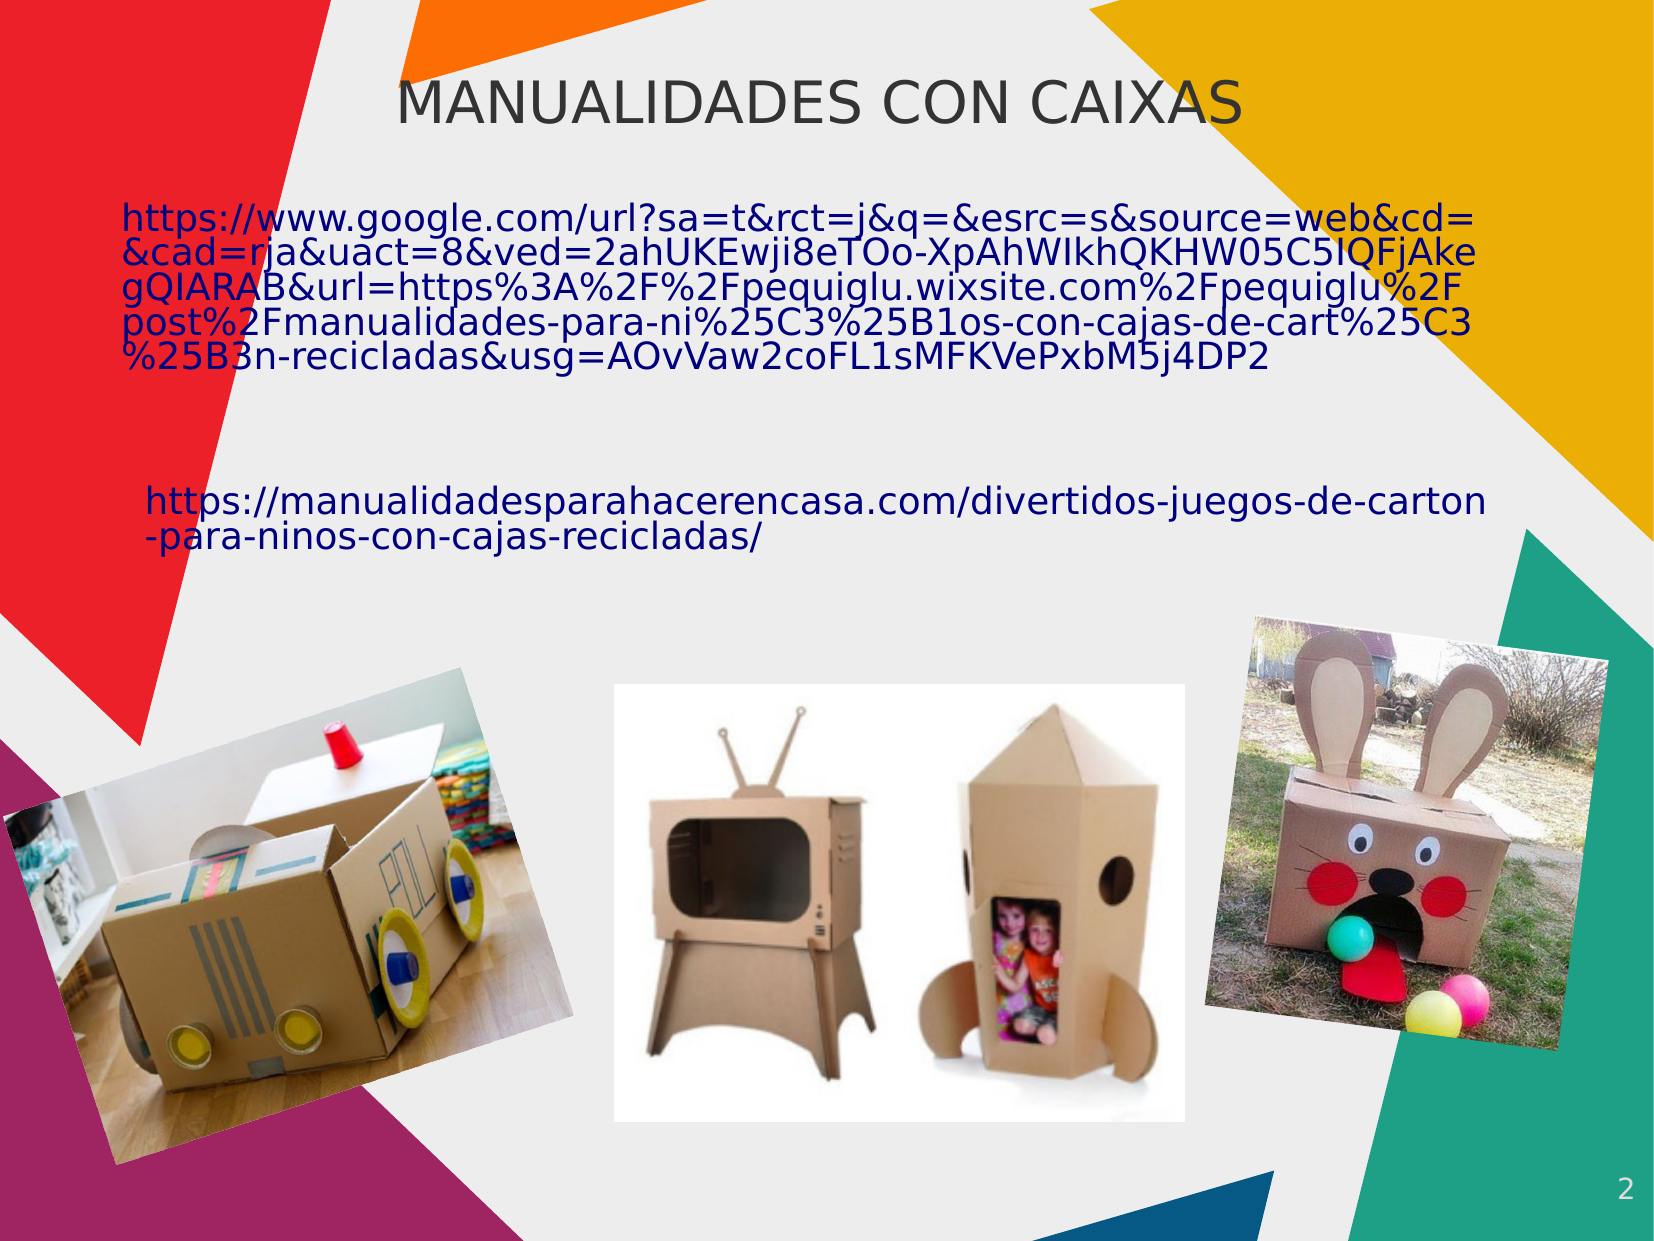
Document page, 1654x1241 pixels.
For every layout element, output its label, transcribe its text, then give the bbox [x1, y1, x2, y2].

picture [2, 666, 574, 1165]
title MANUALIDADES CON CAIXAS [288, 0, 1371, 188]
text_box https://www.google.com/url?sa=t&rct=j&q=&esrc=s&source=web&cd=&cad=rja&uact=8&ved=2ahUKEwji8eTOo-XpAhWIkhQKHW05C5IQFjAkegQIARAB&url=https%3A%2F%2Fpequiglu.wixsite.com%2Fpequiglu%2Fpost%2Fmanualidades-para-ni%25C3%25B1os-con-cajas-de-cart%25C3%25B3n-recicladas&usg=AOvVaw2coFL1sMFKVePxbM5j4DP2 [106, 188, 1499, 402]
picture [614, 684, 1185, 1123]
text_box https://manualidadesparahacerencasa.com/divertidos-juegos-de-carton-para-ninos-con-cajas-recicladas/ [129, 472, 1512, 575]
picture [1204, 614, 1609, 1052]
